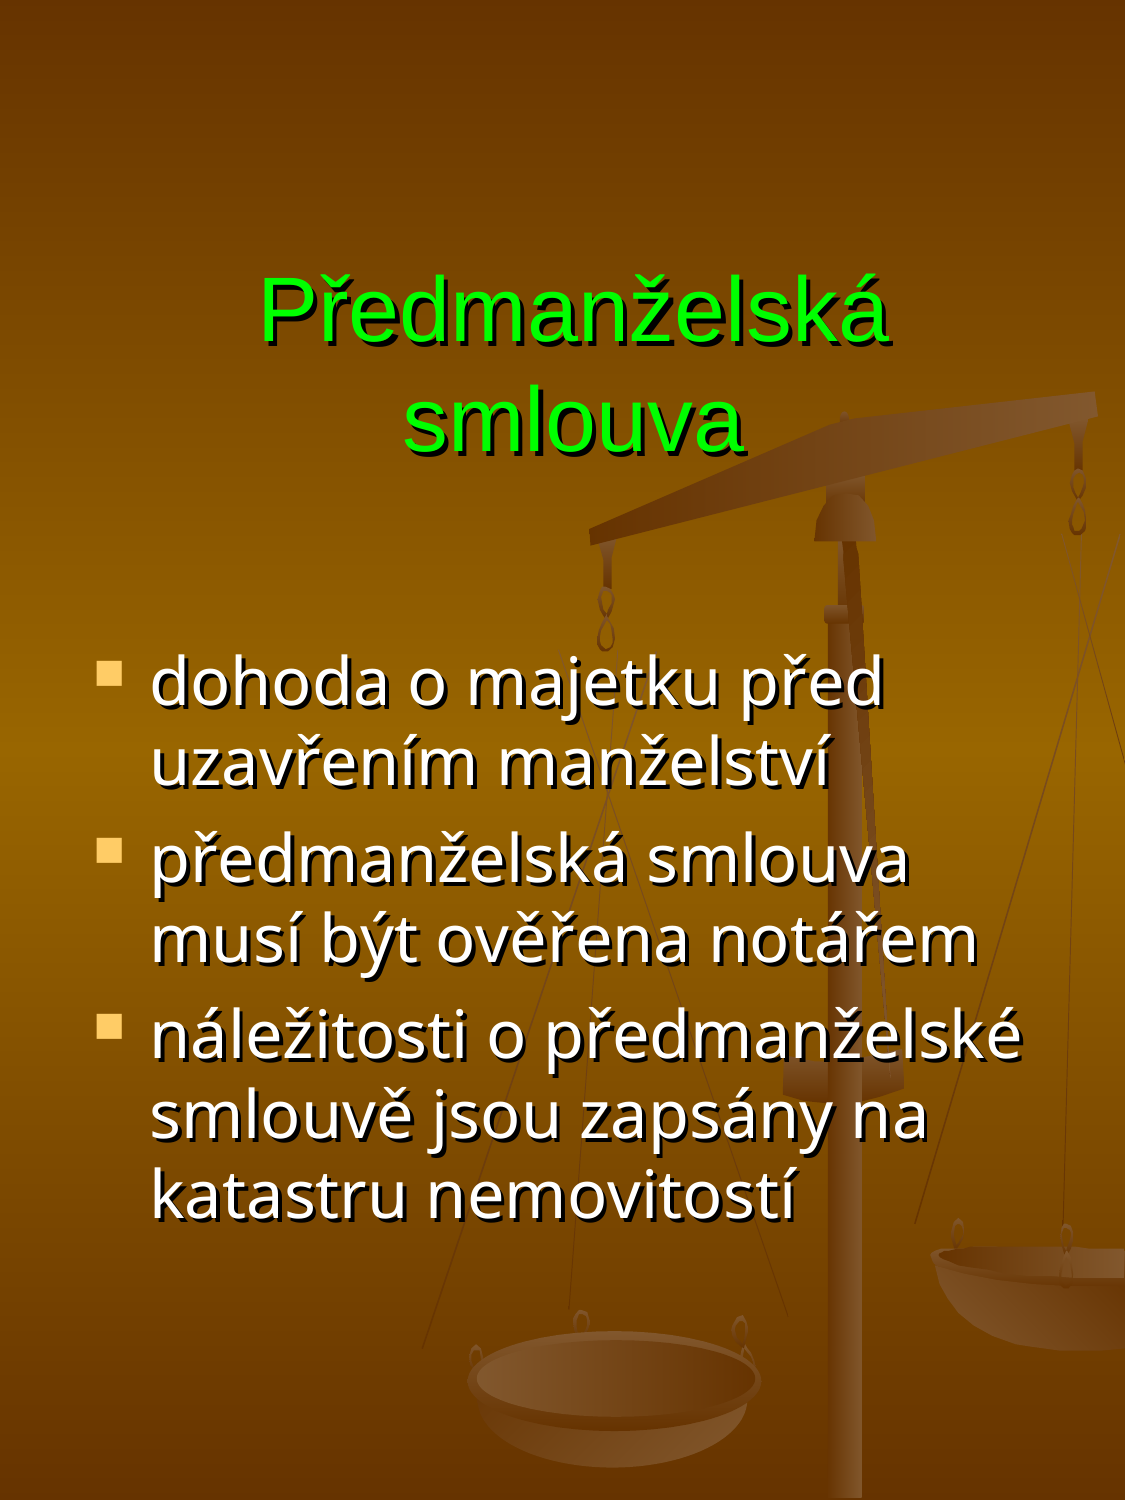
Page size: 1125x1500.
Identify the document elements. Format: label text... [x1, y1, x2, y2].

list dohoda o majetku před uzavřením manželství předmanželská smlouva musí být ověřena notářem náležitosti o předmanželské smlouvě jsou zapsány na katastru nemovitostí [78, 631, 1081, 1500]
title Předmanželská smlouva [112, 206, 1035, 514]
